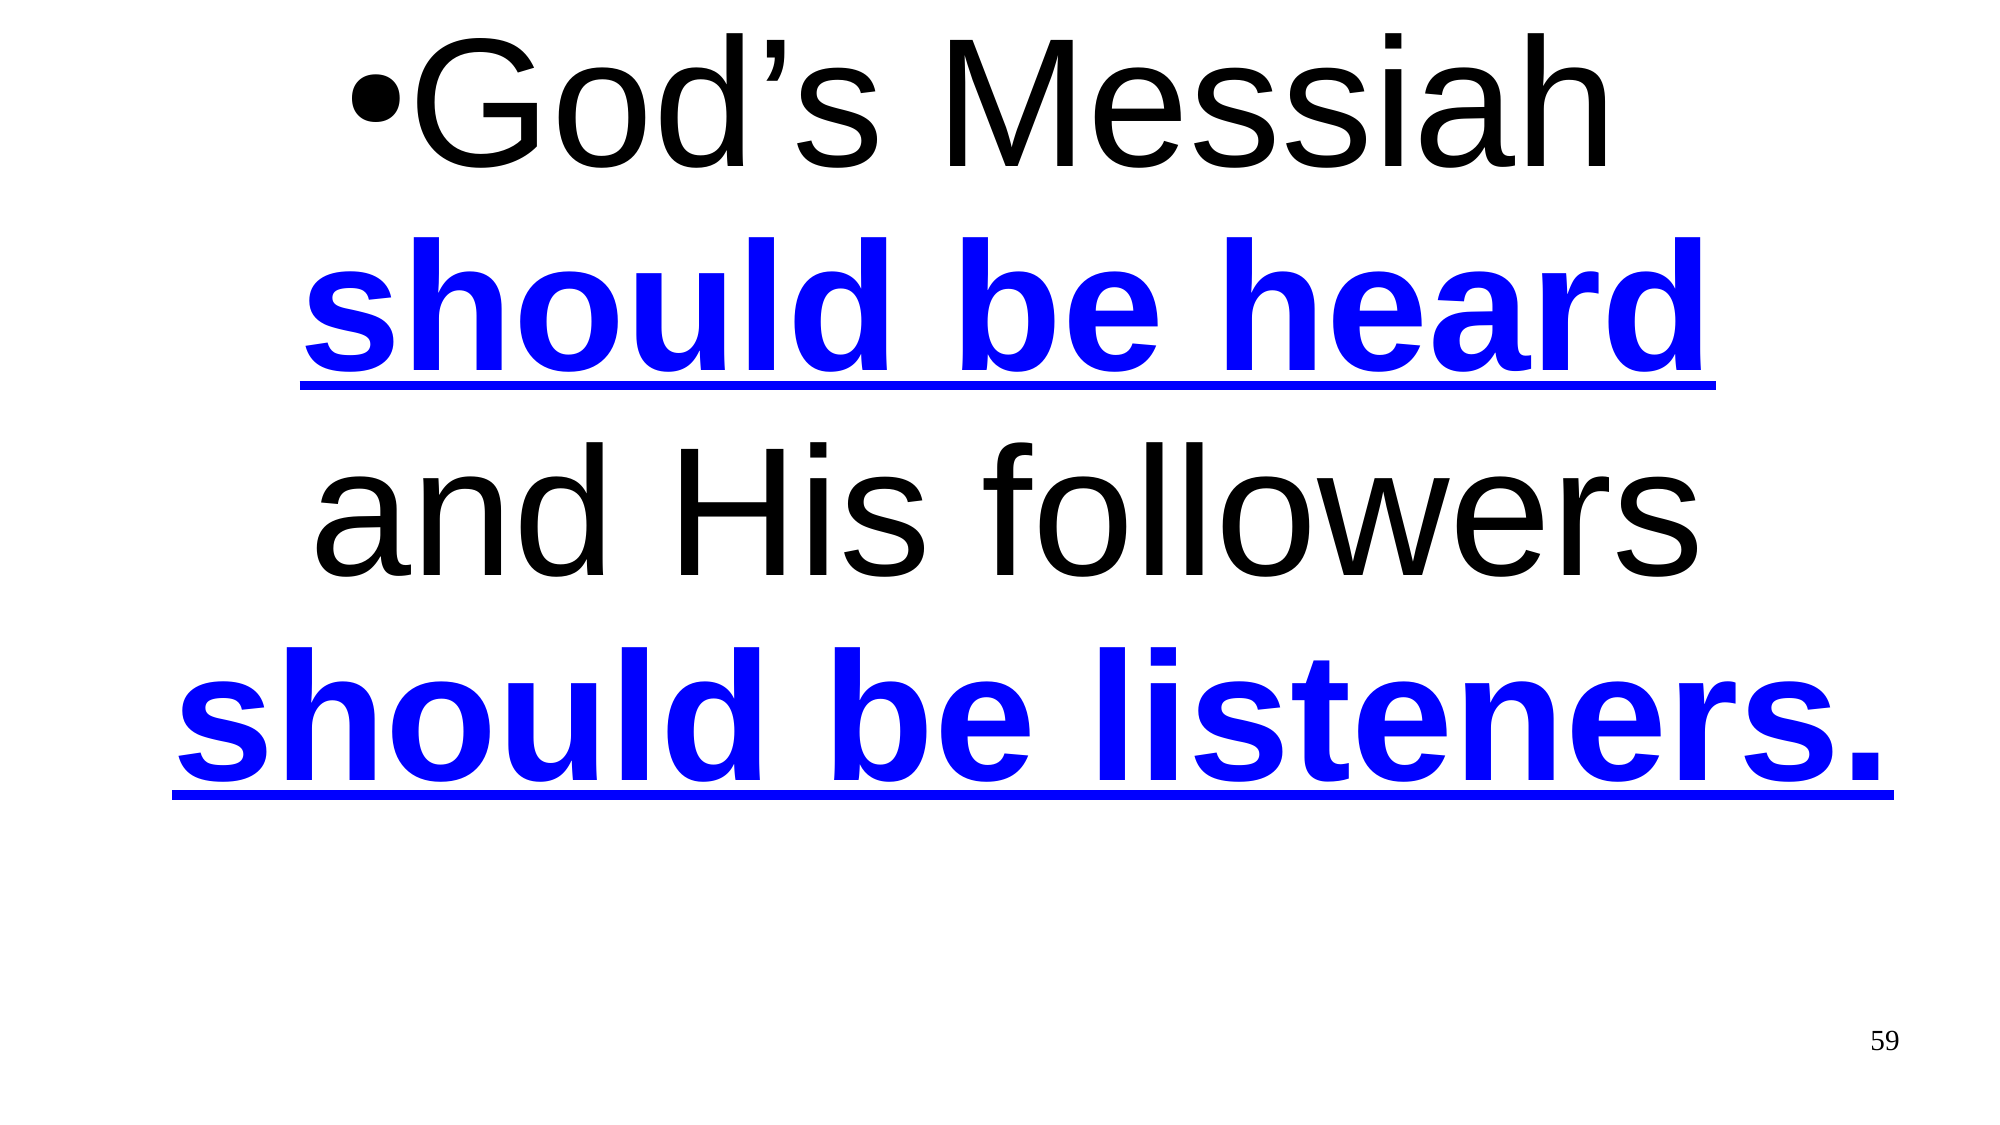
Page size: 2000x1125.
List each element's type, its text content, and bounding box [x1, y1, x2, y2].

list God’s Messiah should be heard and His followers should be listeners. [0, 0, 1996, 1123]
